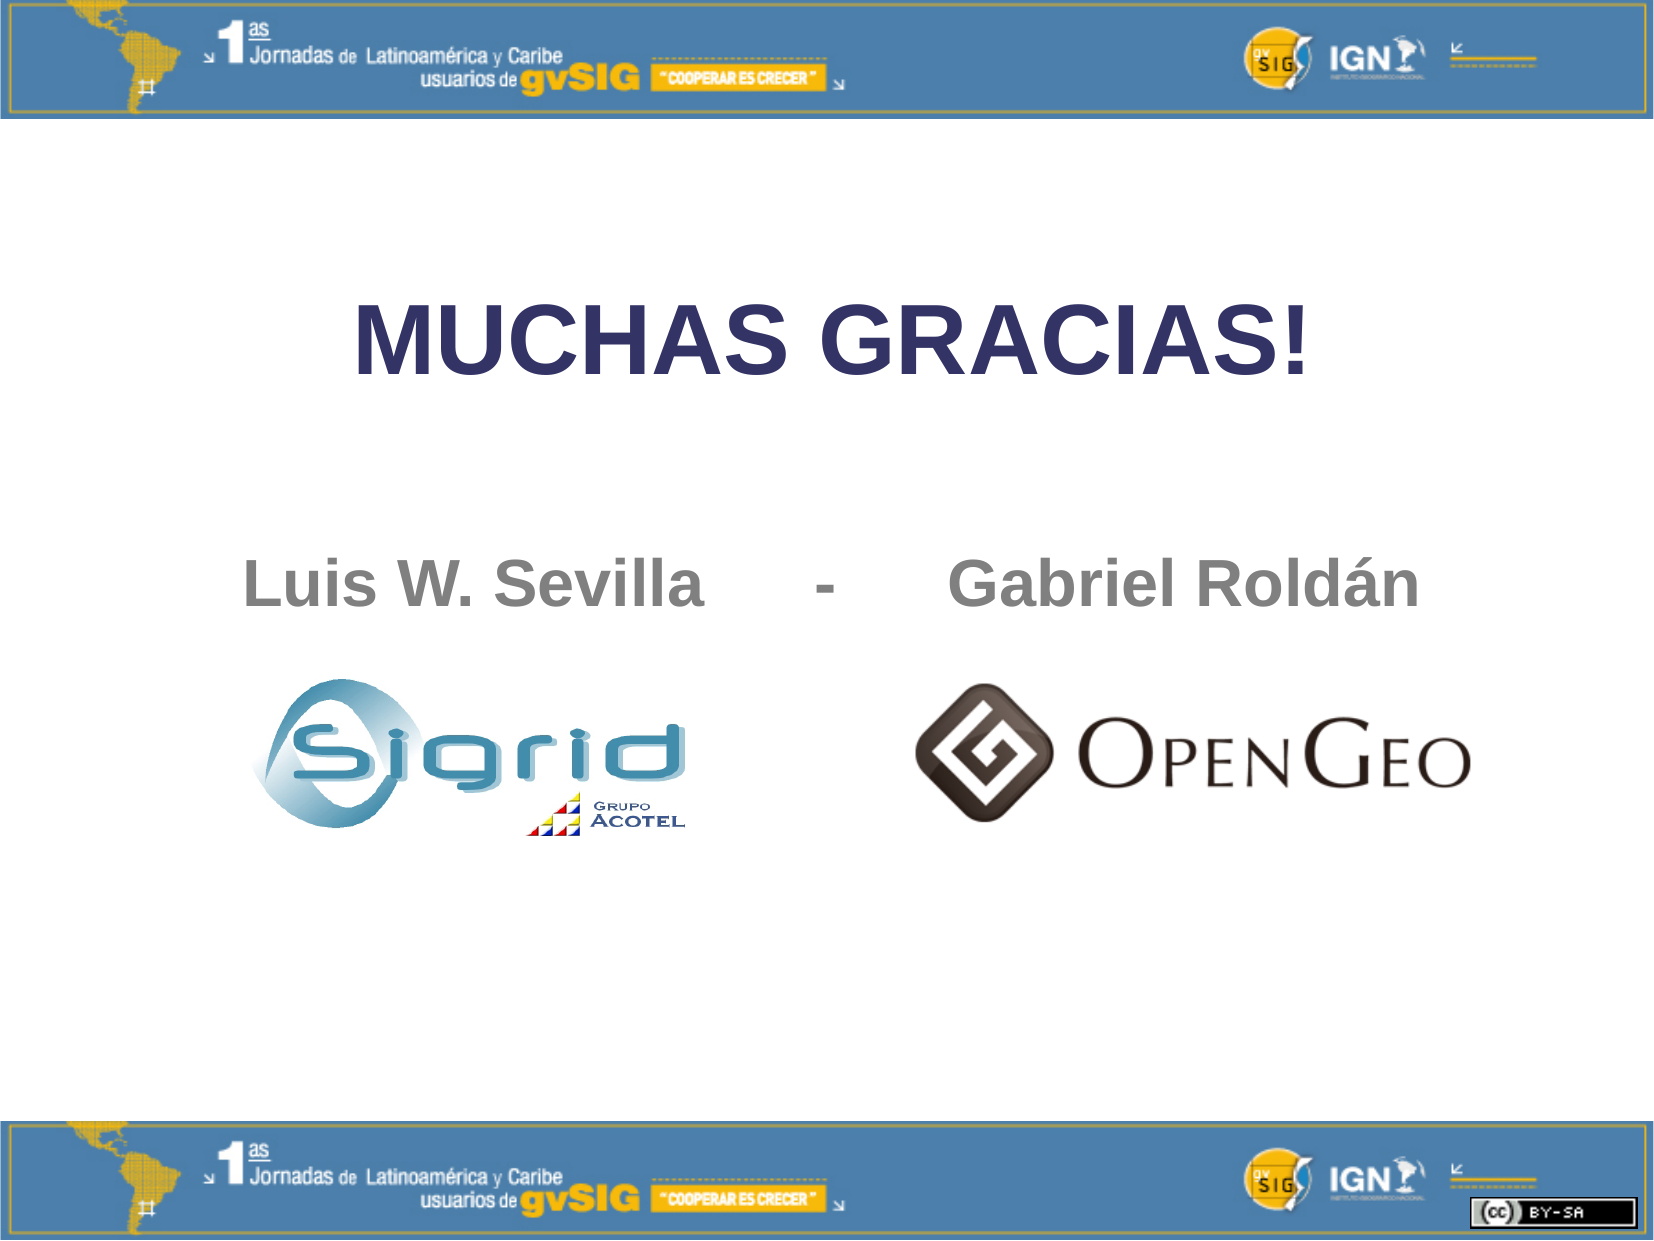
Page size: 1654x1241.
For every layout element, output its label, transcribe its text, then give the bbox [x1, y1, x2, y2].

picture [0, 1121, 1654, 1241]
text_box MUCHAS GRACIAS! Luis W. Sevilla - Gabriel Roldán [88, 230, 1577, 1048]
picture [0, 0, 1654, 119]
picture [913, 681, 1476, 825]
picture [243, 679, 709, 849]
